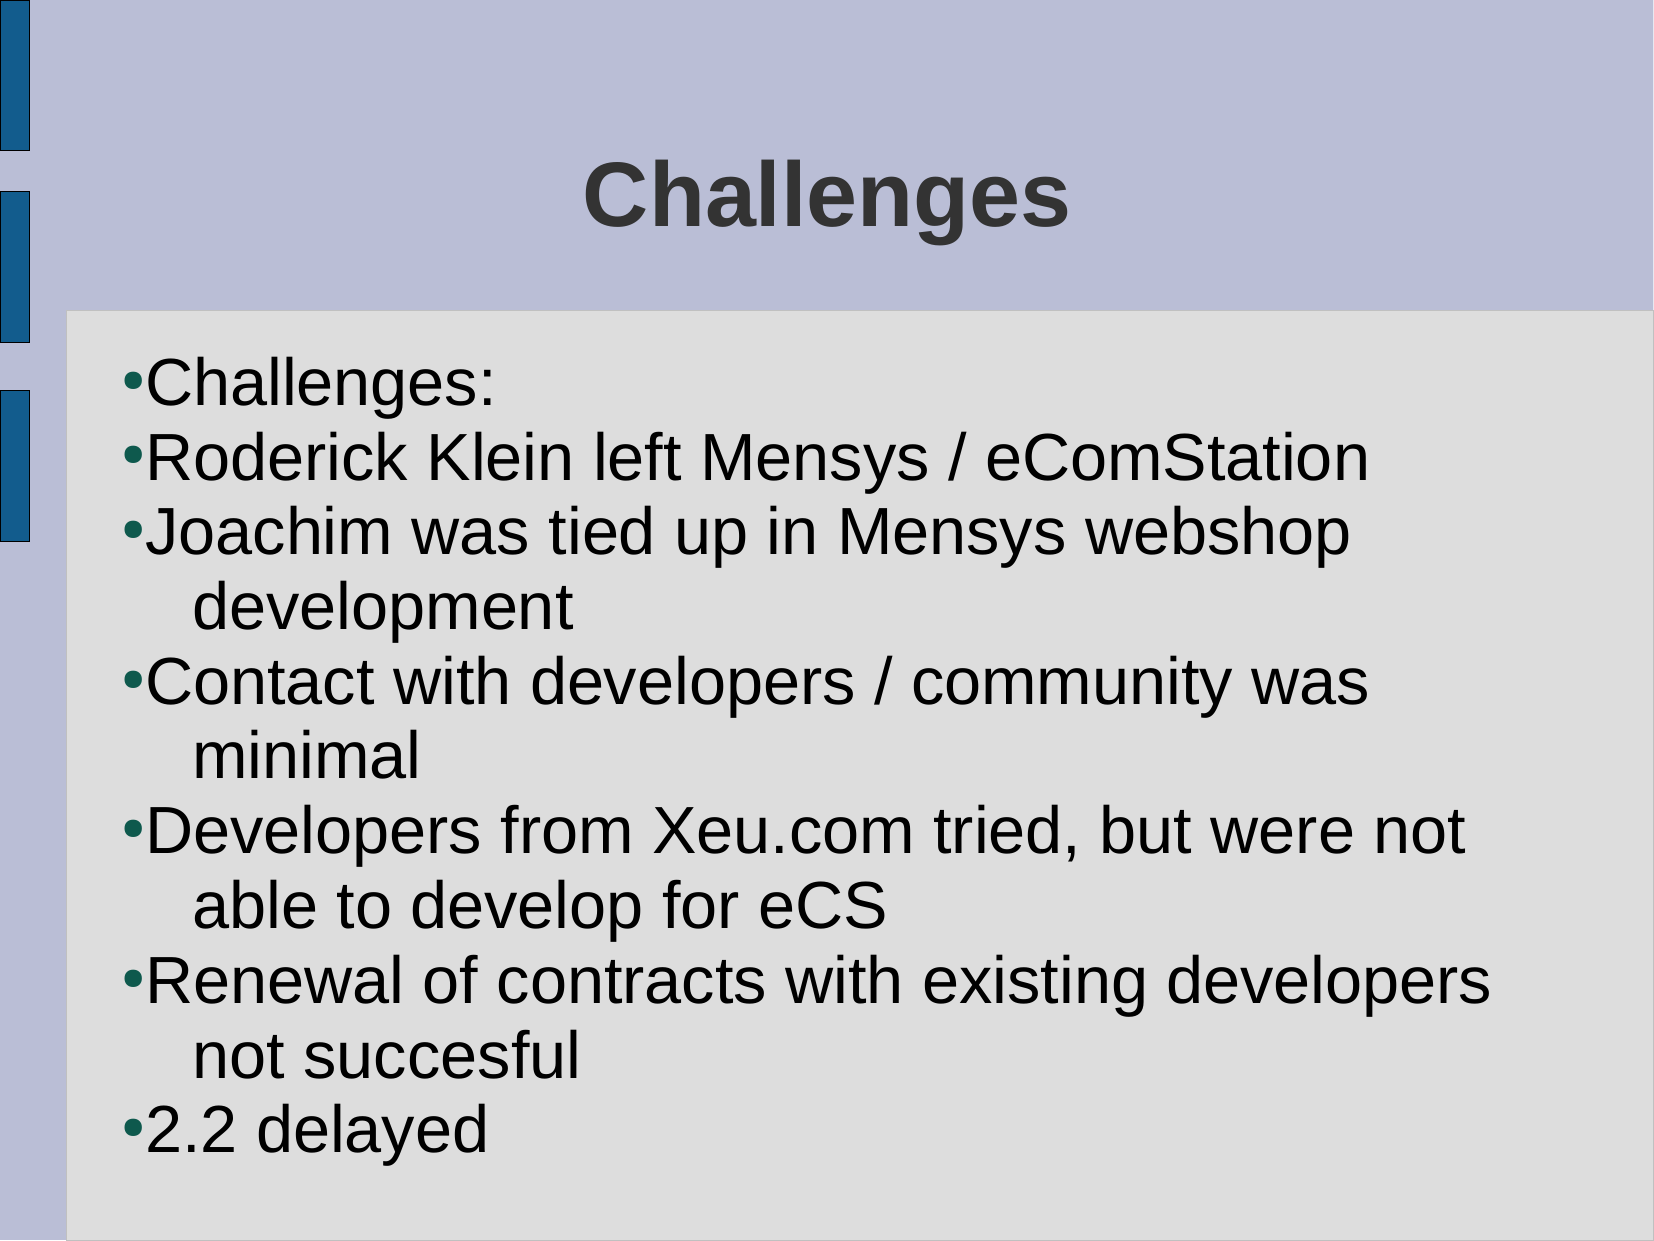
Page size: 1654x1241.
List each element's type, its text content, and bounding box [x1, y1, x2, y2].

list Challenges: Roderick Klein left Mensys / eComStation Joachim was tied up in Mensys webshop development Contact with developers / community was minimal Developers from Xeu.com tried, but were not able to develop for eCS Renewal of contracts with existing developers not succesful 2.2 delayed [121, 344, 1534, 1157]
title Challenges [121, 98, 1534, 291]
